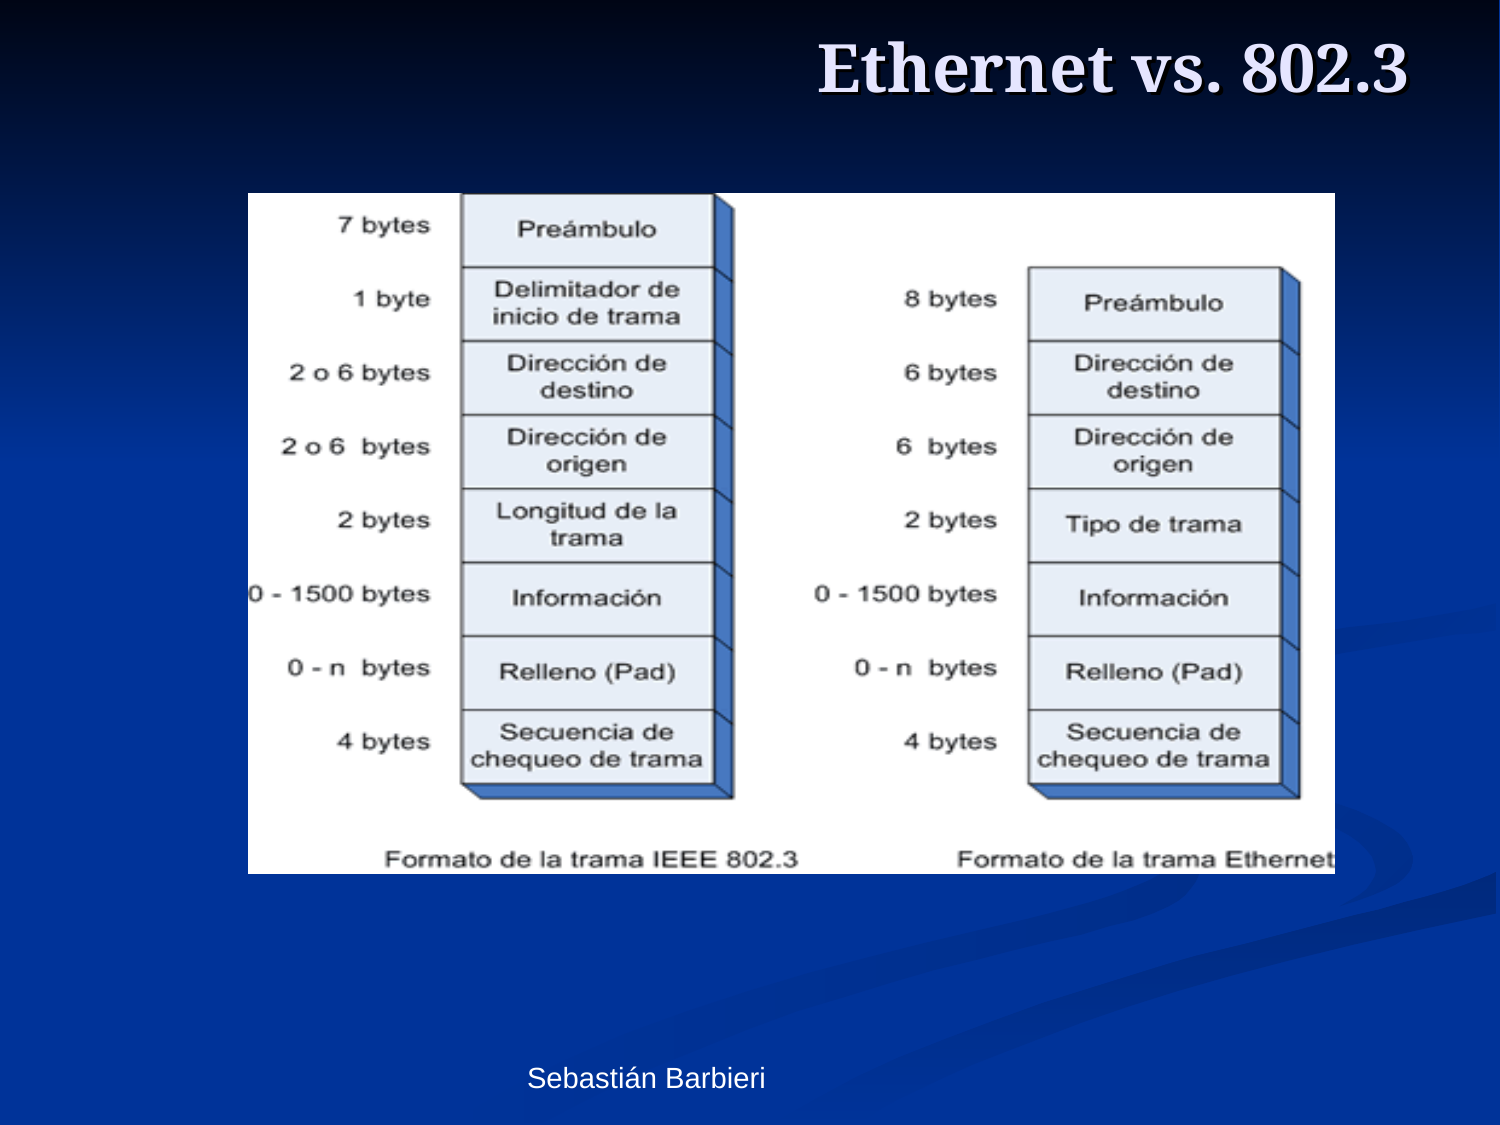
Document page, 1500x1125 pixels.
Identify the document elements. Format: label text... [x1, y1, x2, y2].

picture [248, 193, 1335, 875]
title Ethernet vs. 802.3 [75, 0, 1425, 163]
